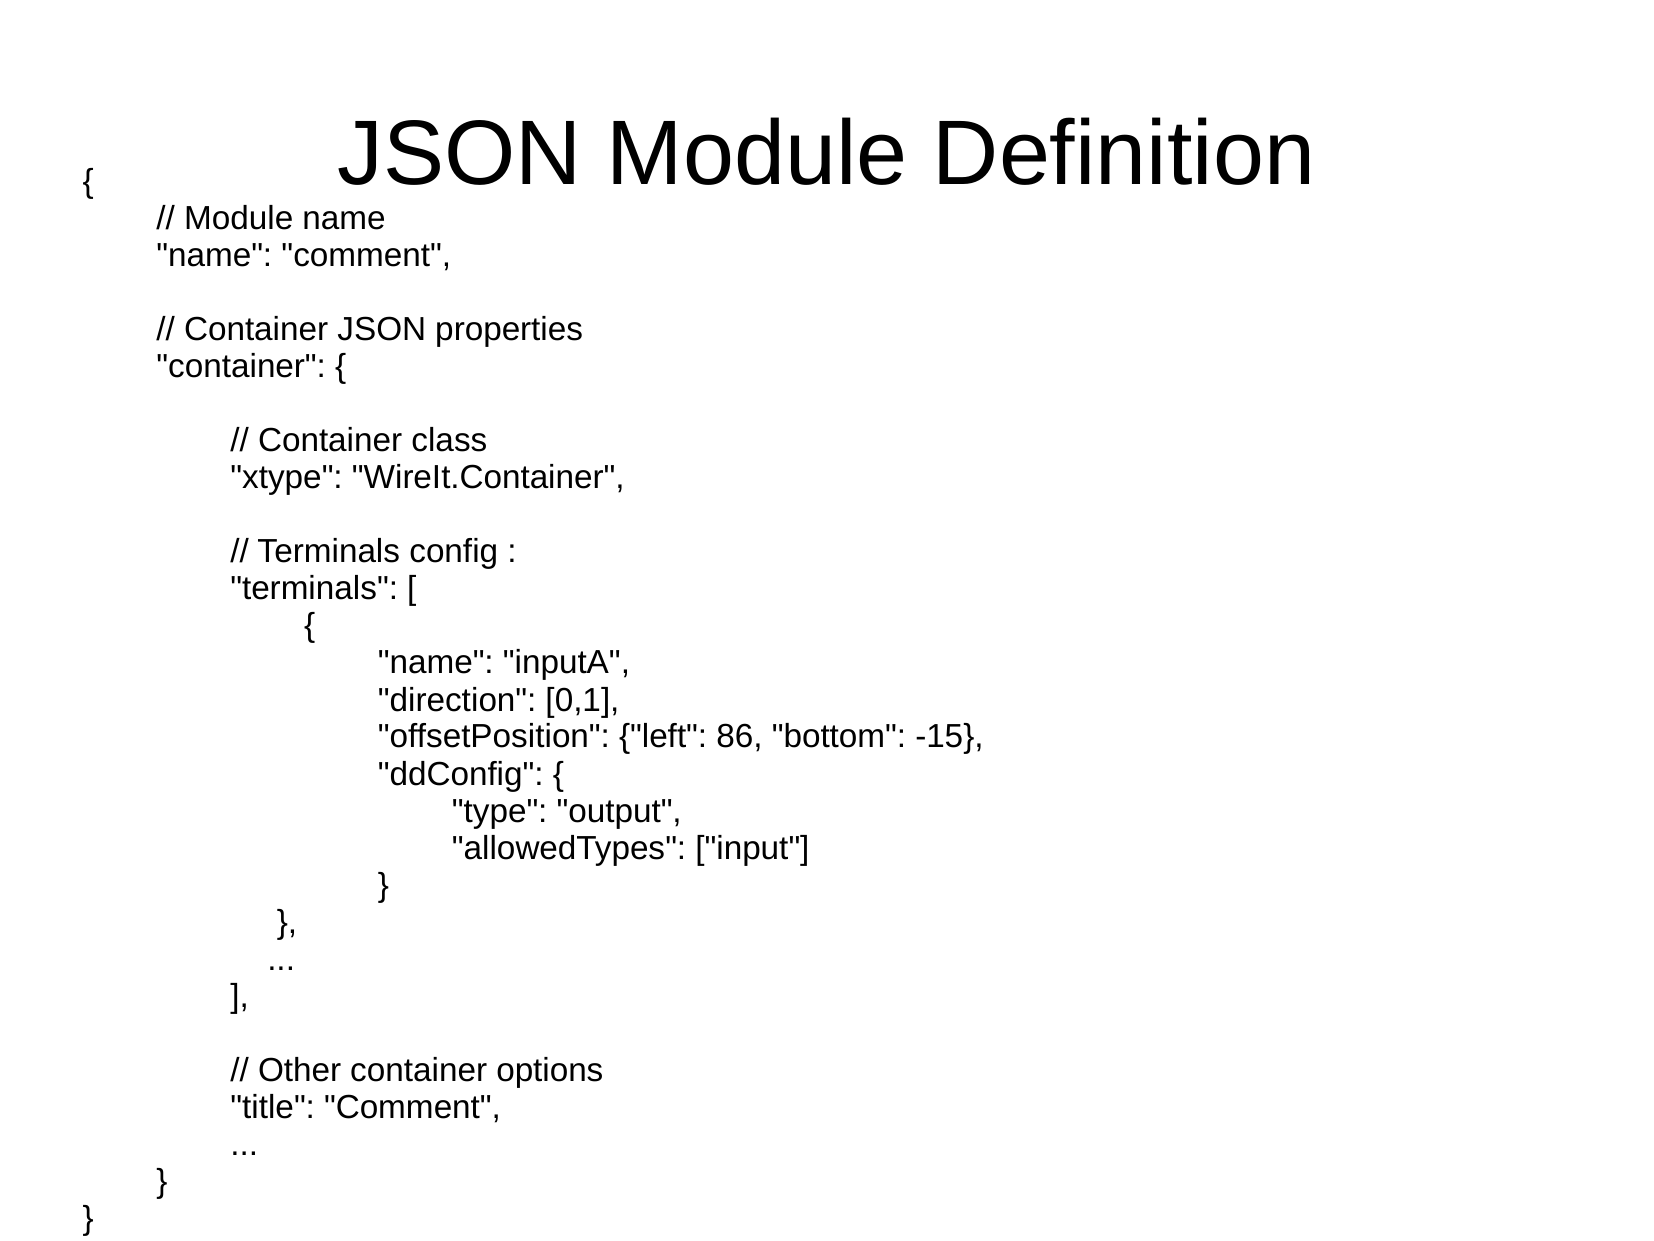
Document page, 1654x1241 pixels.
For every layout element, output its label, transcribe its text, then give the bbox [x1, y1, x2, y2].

subtitle { // Module name "name": "comment", // Container JSON properties "container": { // Container class "xtype": "WireIt.Container", // Terminals config : "terminals": [ { "name": "inputA", "direction": [0,1], "offsetPosition": {"left": 86, "bottom": -15}, "ddConfig": { "type": "output", "allowedTypes": ["input"] } }, ... ], // Other container options "title": "Comment", ... } } [82, 159, 1571, 1240]
title JSON Module Definition [82, 56, 1571, 159]
